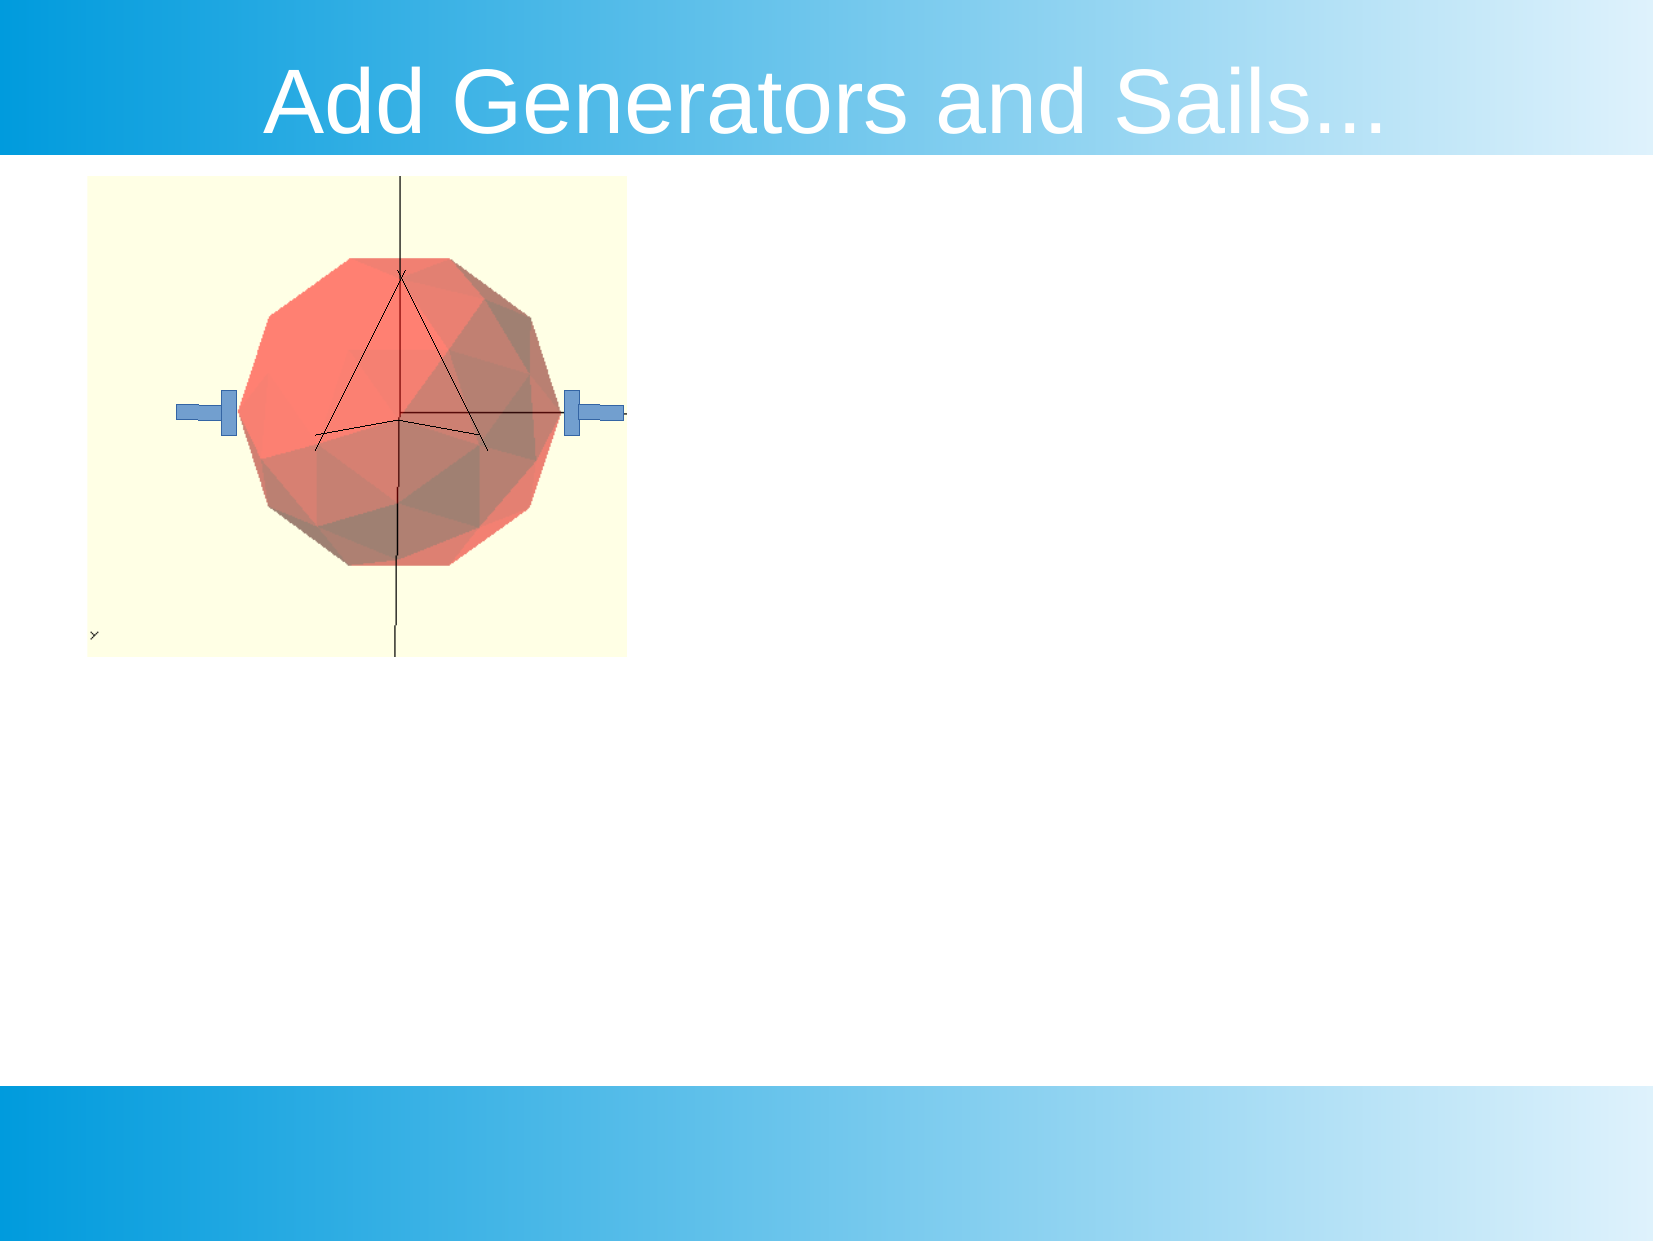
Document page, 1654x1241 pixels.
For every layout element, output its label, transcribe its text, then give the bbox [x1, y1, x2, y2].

picture [87, 176, 627, 657]
text_box [564, 390, 624, 436]
text_box [176, 390, 237, 436]
title Add Generators and Sails... [82, 49, 1571, 155]
